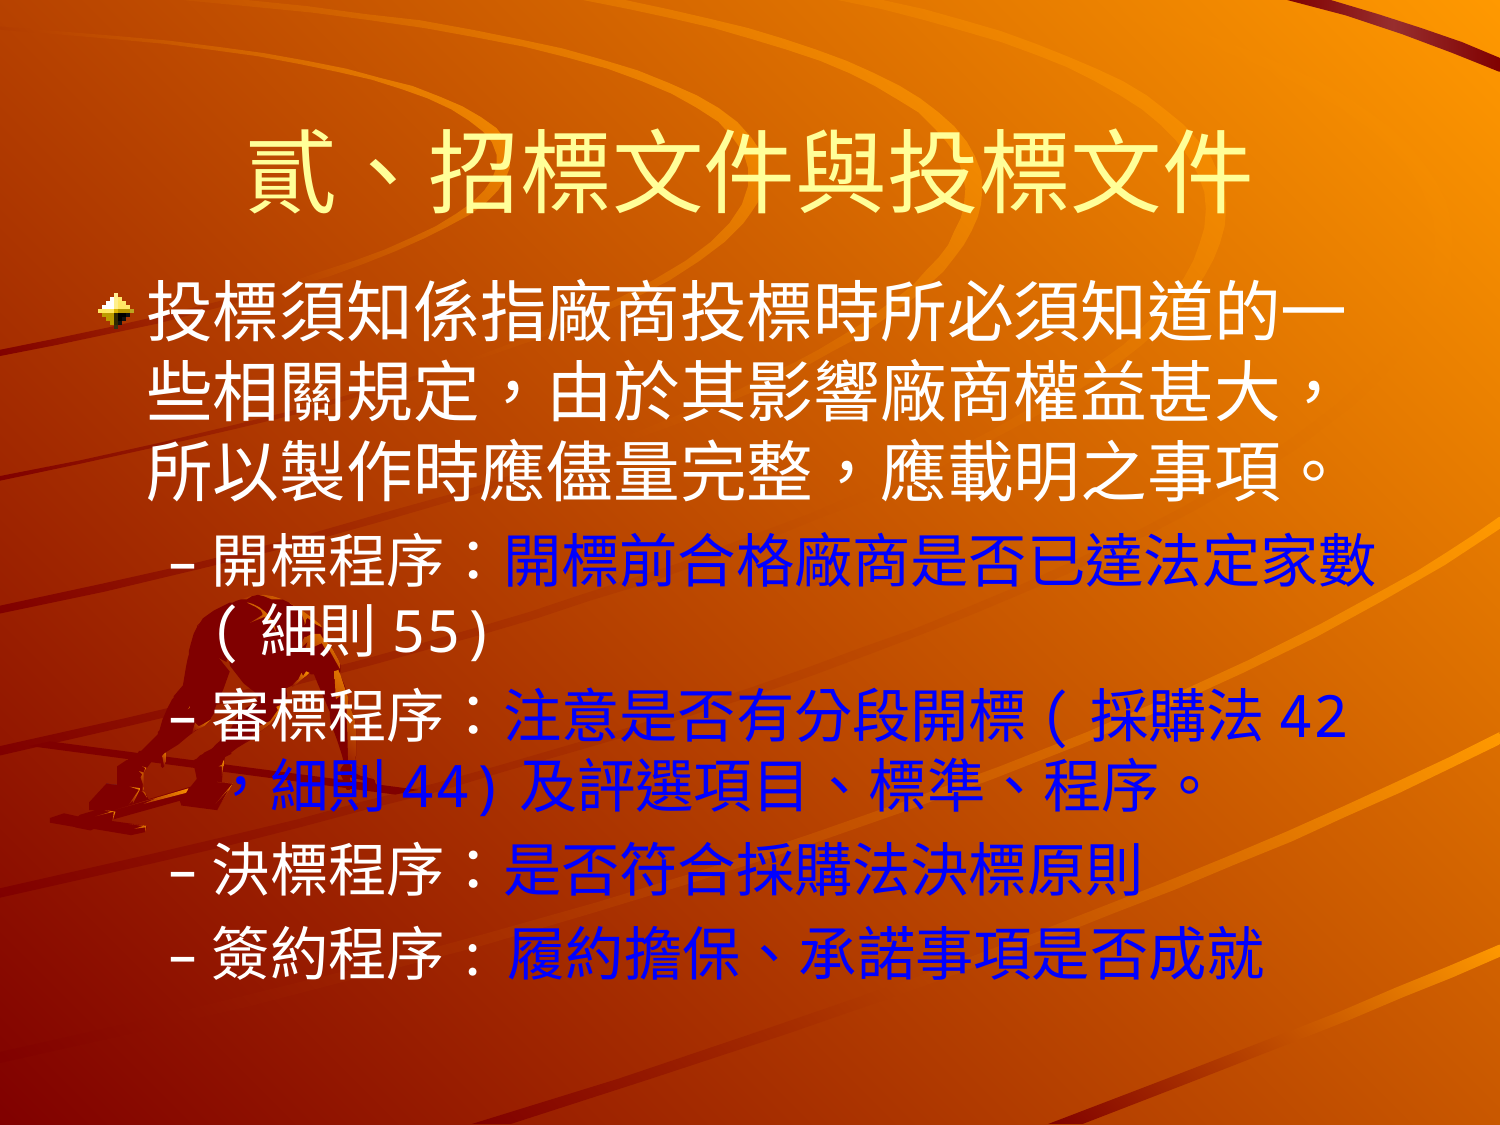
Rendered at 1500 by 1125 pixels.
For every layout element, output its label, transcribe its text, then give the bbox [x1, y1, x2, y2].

title 貳、招標文件與投標文件 [75, 25, 1426, 233]
list 投標須知係指廠商投標時所必須知道的一些相關規定，由於其影響廠商權益甚大，所以製作時應儘量完整，應載明之事項。 開標程序：開標前合格廠商是否已達法定家數(細則55) 審標程序：注意是否有分段開標(採購法42，細則44)及評選項目、標準、程序。 決標程序：是否符合採購法決標原則 簽約程序:履約擔保、承諾事項是否成就 [75, 262, 1426, 1006]
